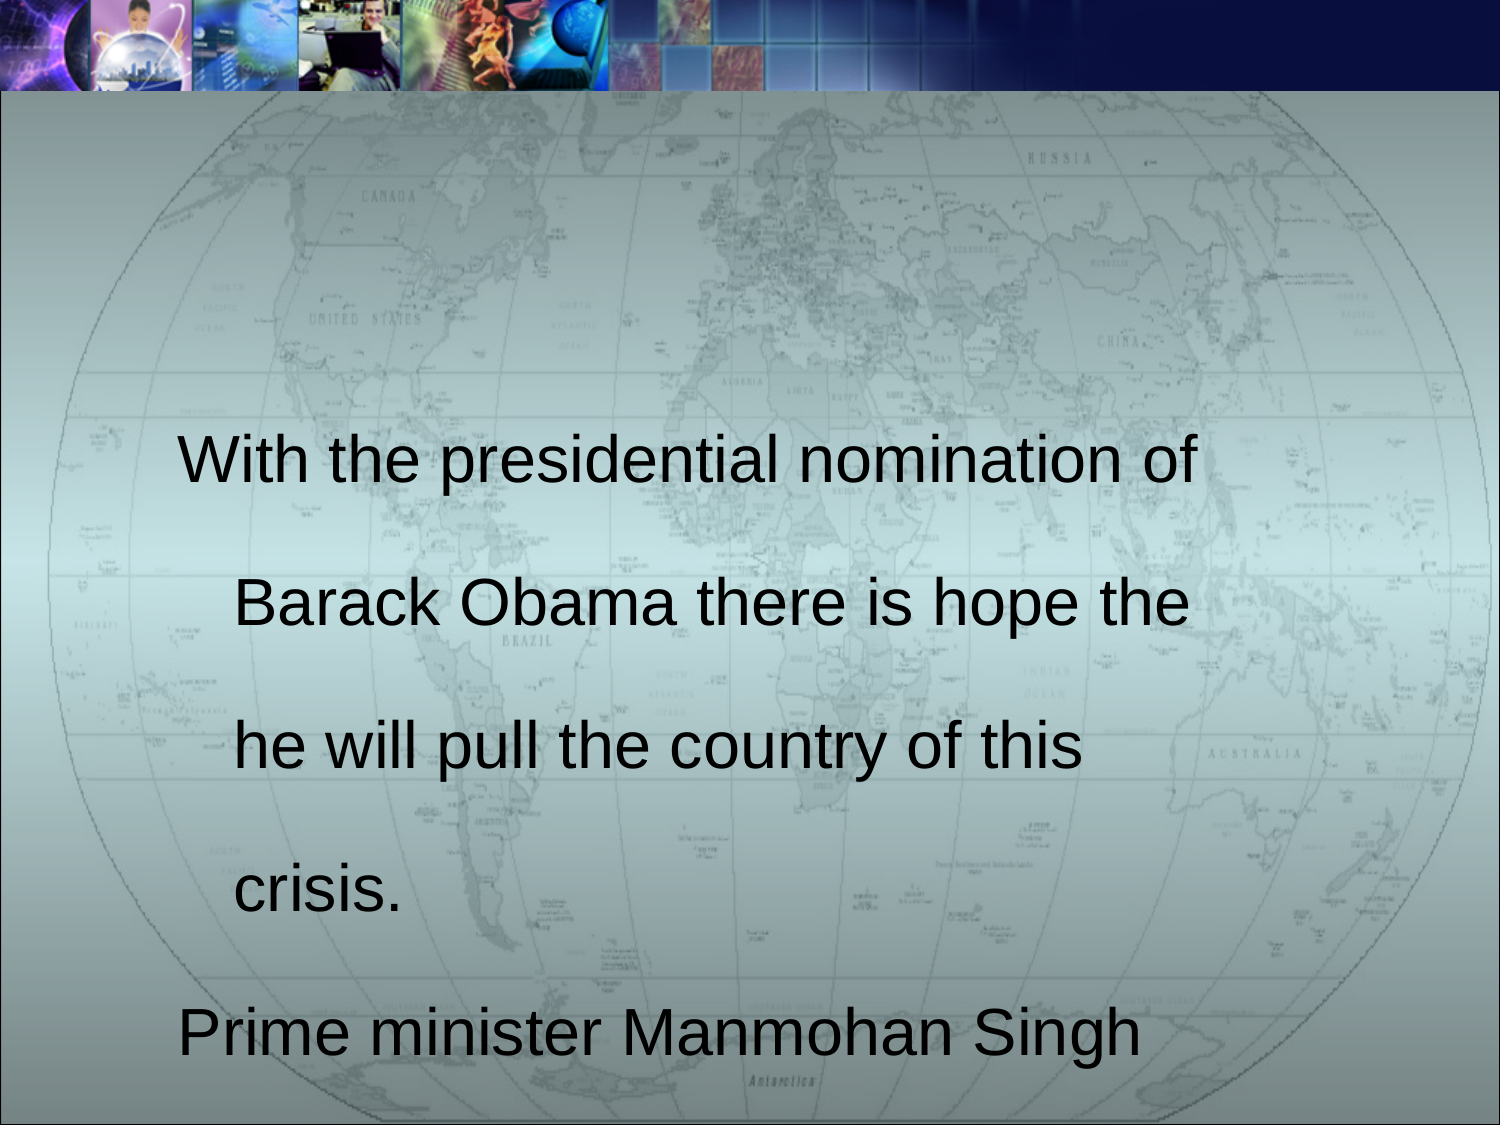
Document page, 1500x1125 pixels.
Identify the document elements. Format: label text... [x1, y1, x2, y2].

list With the presidential nomination of Barack Obama there is hope the he will pull the country of this crisis. Prime minister Manmohan Singh expects to achieve a growth rate of about 7% in 2009,stressing that the fundamentals will be unaffected by the recession. [162, 345, 1288, 1125]
picture [0, 0, 1500, 91]
title CONCLUSION [62, 112, 1351, 300]
